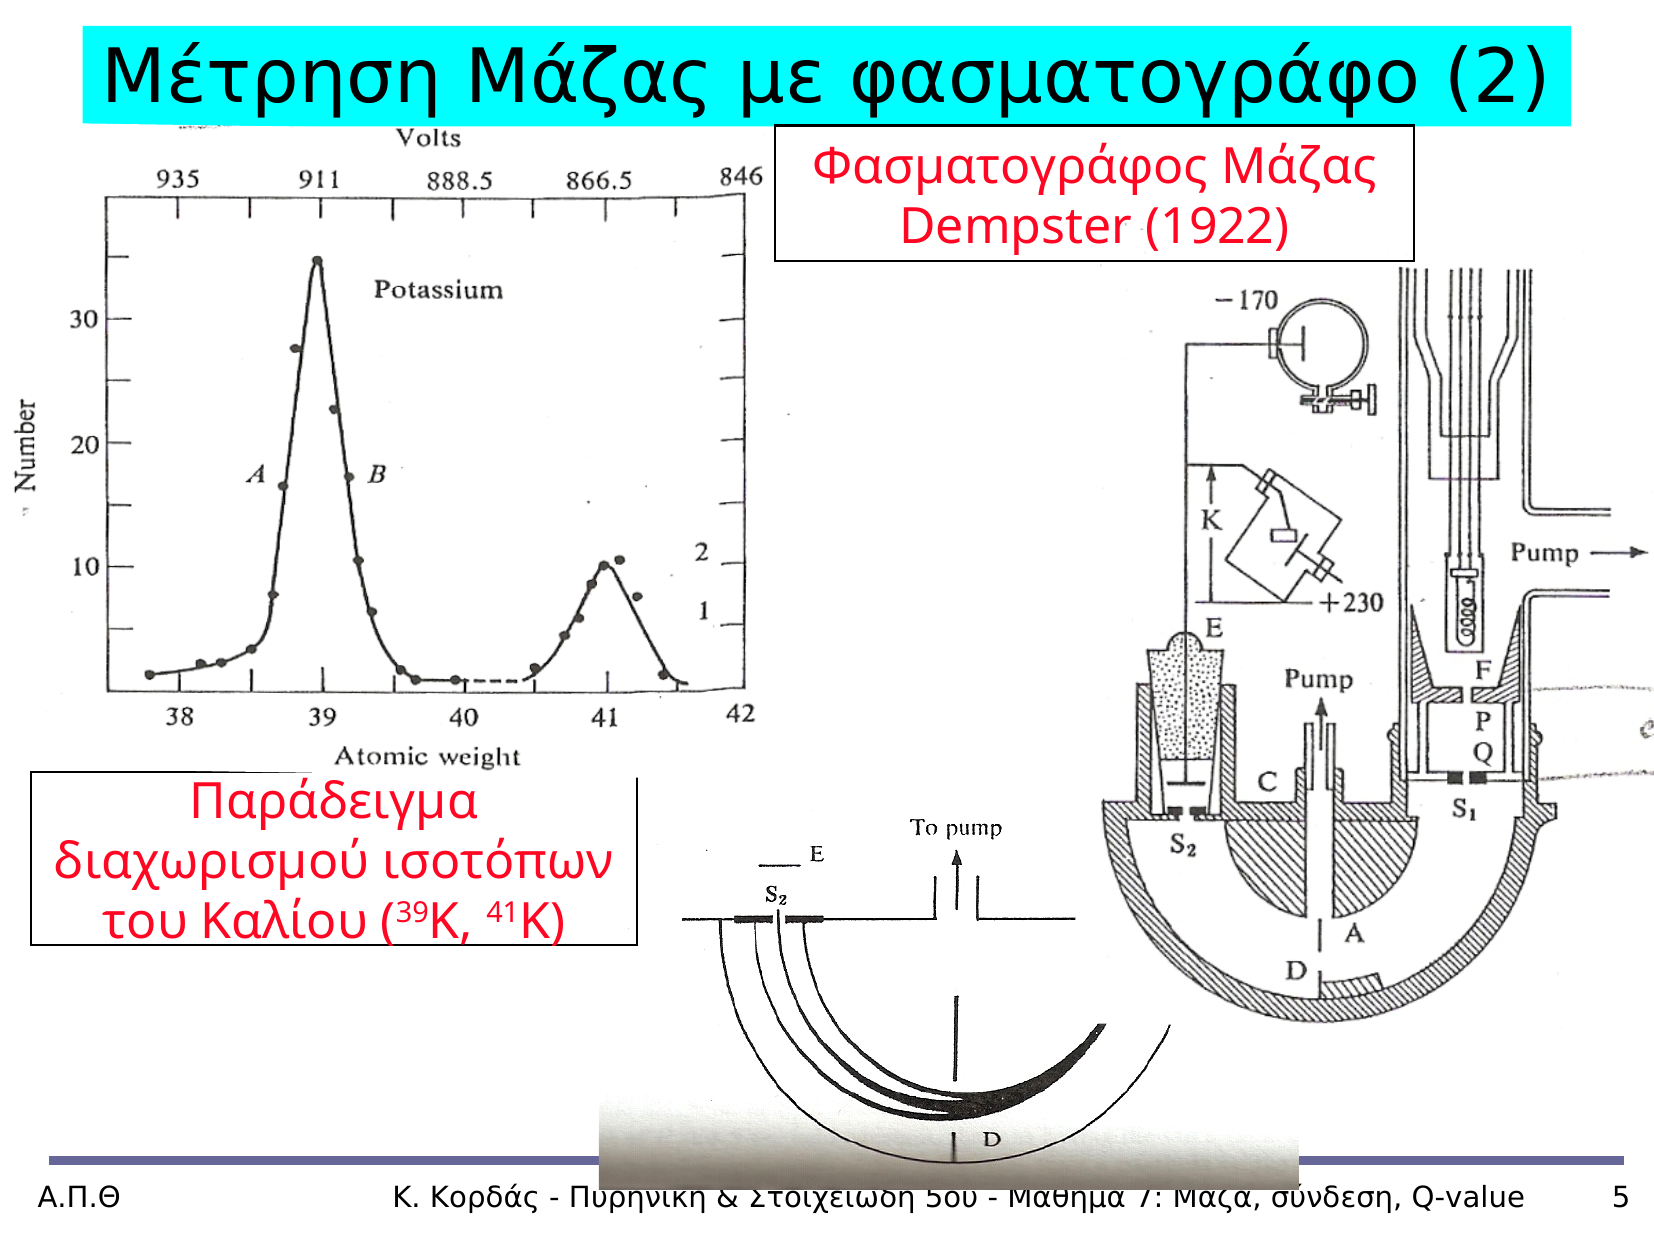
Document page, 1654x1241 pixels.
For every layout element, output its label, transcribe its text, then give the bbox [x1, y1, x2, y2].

text_box Παράδειγμα διαχωρισμού ισοτόπων του Καλίου (39Κ, 41Κ) [30, 772, 638, 946]
title Μέτρηση Μάζας με φασματογράφο (2) [82, 25, 1571, 127]
picture [3, 122, 1654, 1190]
text_box Φασματογράφος Μάζας Dempster (1922) [774, 125, 1415, 261]
